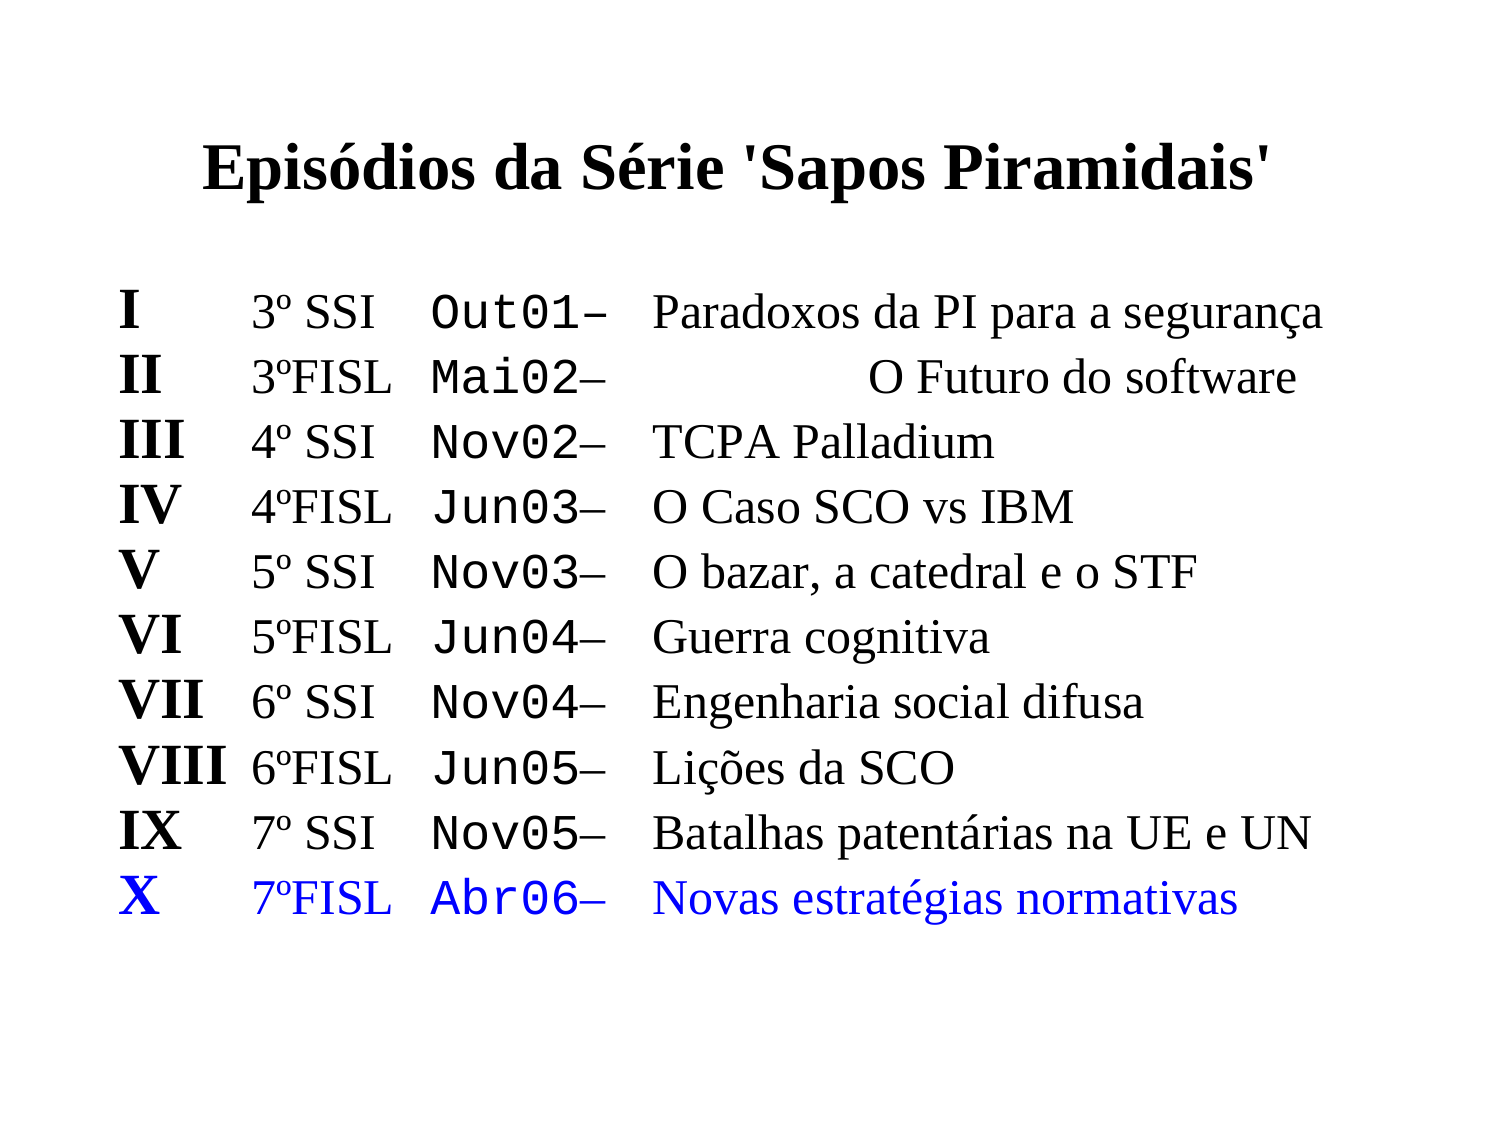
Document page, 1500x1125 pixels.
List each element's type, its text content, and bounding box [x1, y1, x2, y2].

text_box Episódios da Série 'Sapos Piramidais' [198, 125, 1278, 203]
text_box I 3º SSI Out01– Paradoxos da PI para a segurança II 3ºFISL Mai02– O Futuro do software III 4º SSI Nov02– TCPA Palladium IV 4ºFISL Jun03– O Caso SCO vs IBM V 5º SSI Nov03– O bazar, a catedral e o STF VI 5ºFISL Jun04– Guerra cognitiva VII 6º SSI Nov04– Engenharia social difusa VIII 6ºFISL Jun05– Lições da SCO IX 7º SSI Nov05– Batalhas patentárias na UE e UN X 7ºFISL Abr06– Novas estratégias normativas [103, 268, 1410, 984]
